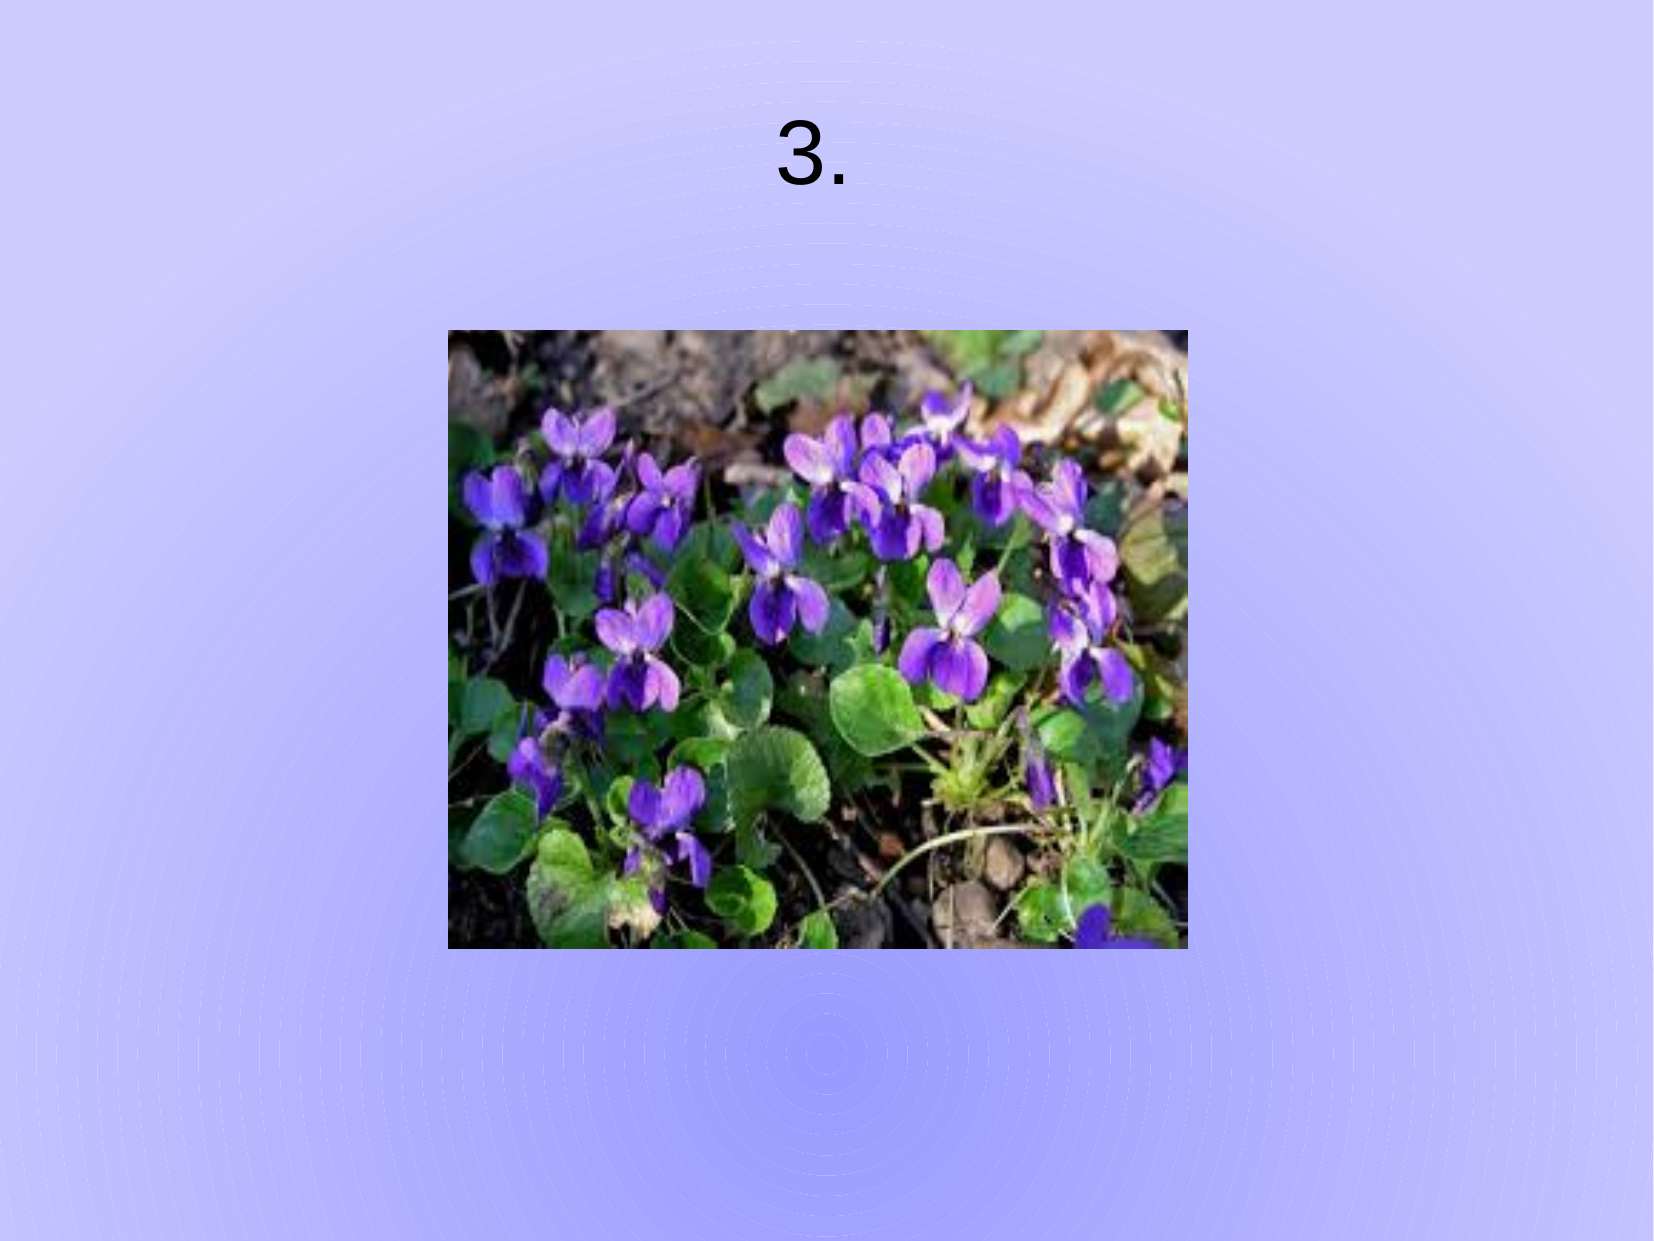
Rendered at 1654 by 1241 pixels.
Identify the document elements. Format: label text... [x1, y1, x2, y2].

picture [448, 330, 1188, 949]
title 3. [82, 49, 1571, 257]
